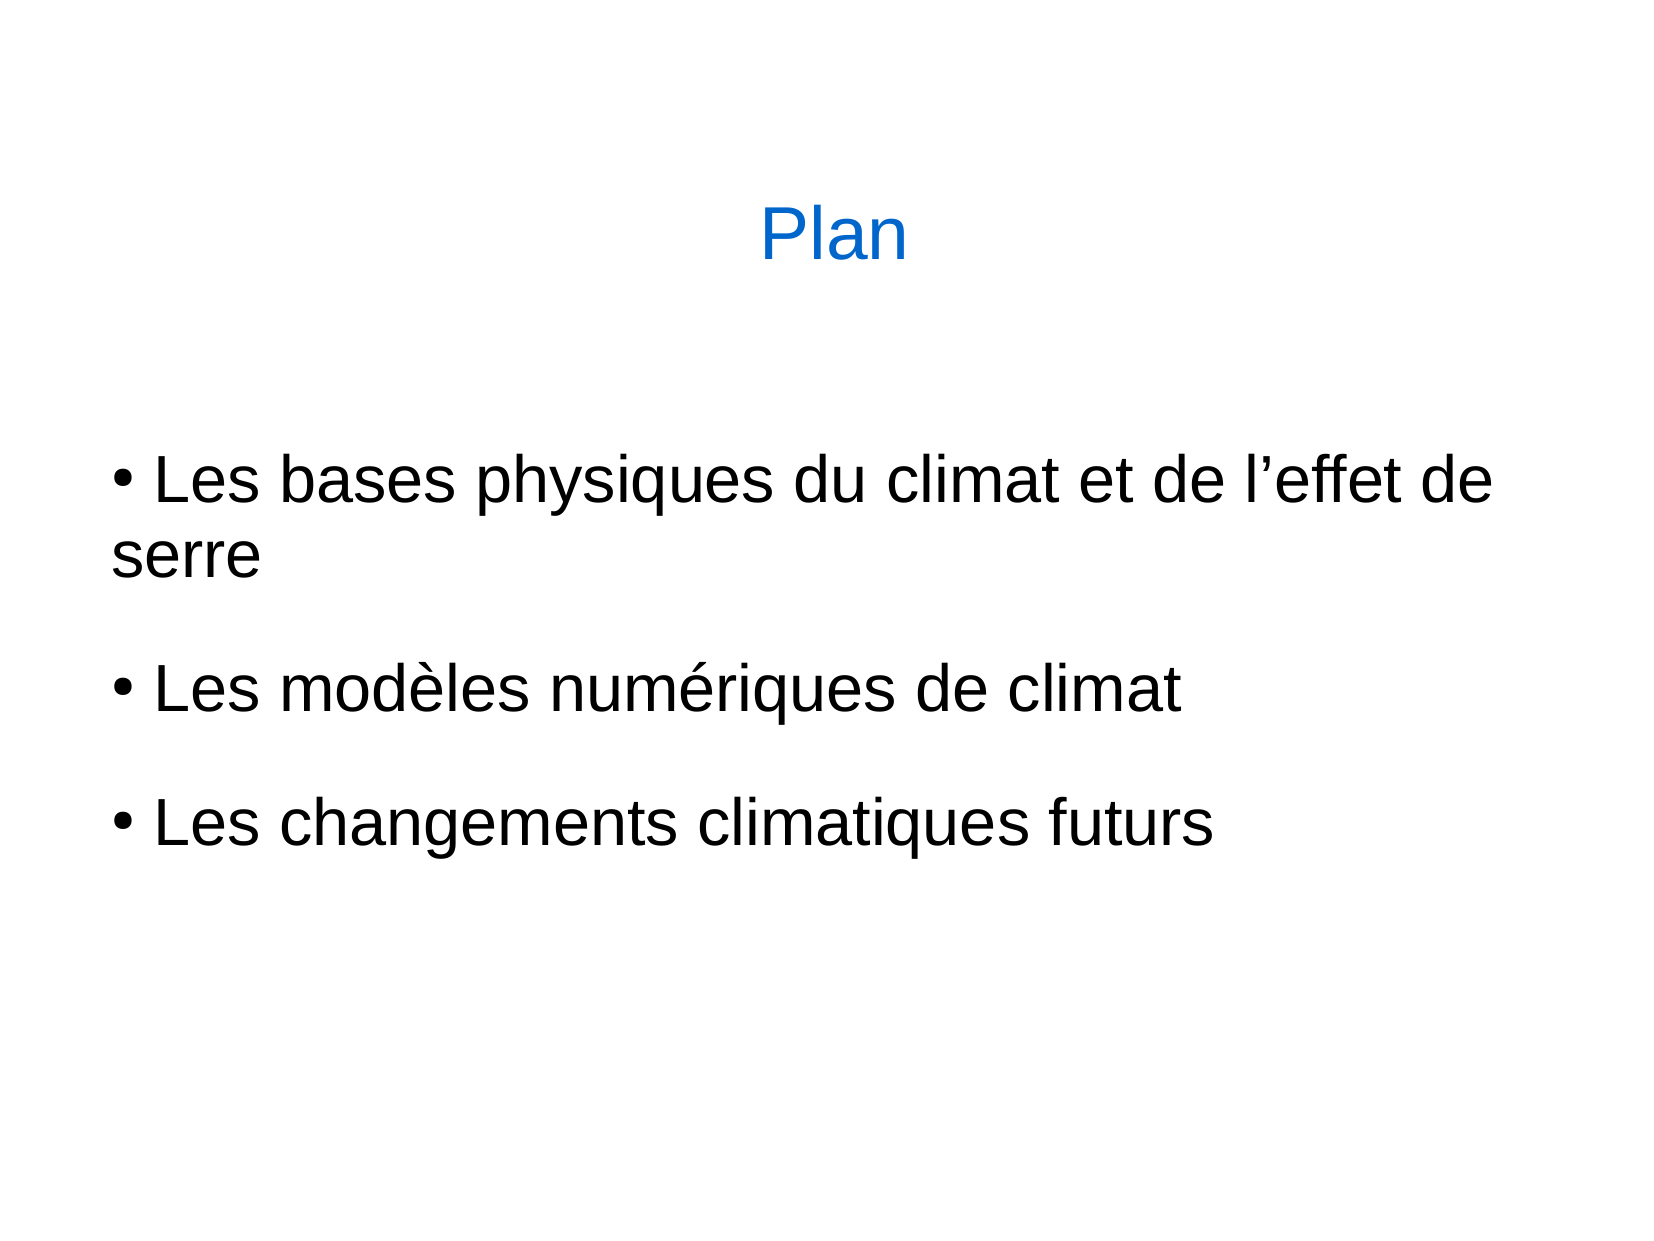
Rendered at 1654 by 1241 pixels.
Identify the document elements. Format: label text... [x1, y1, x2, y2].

text_box Les bases physiques du climat et de l’effet de serre Les modèles numériques de climat Les changements climatiques futurs [111, 442, 1563, 935]
title Plan [45, 184, 1624, 288]
